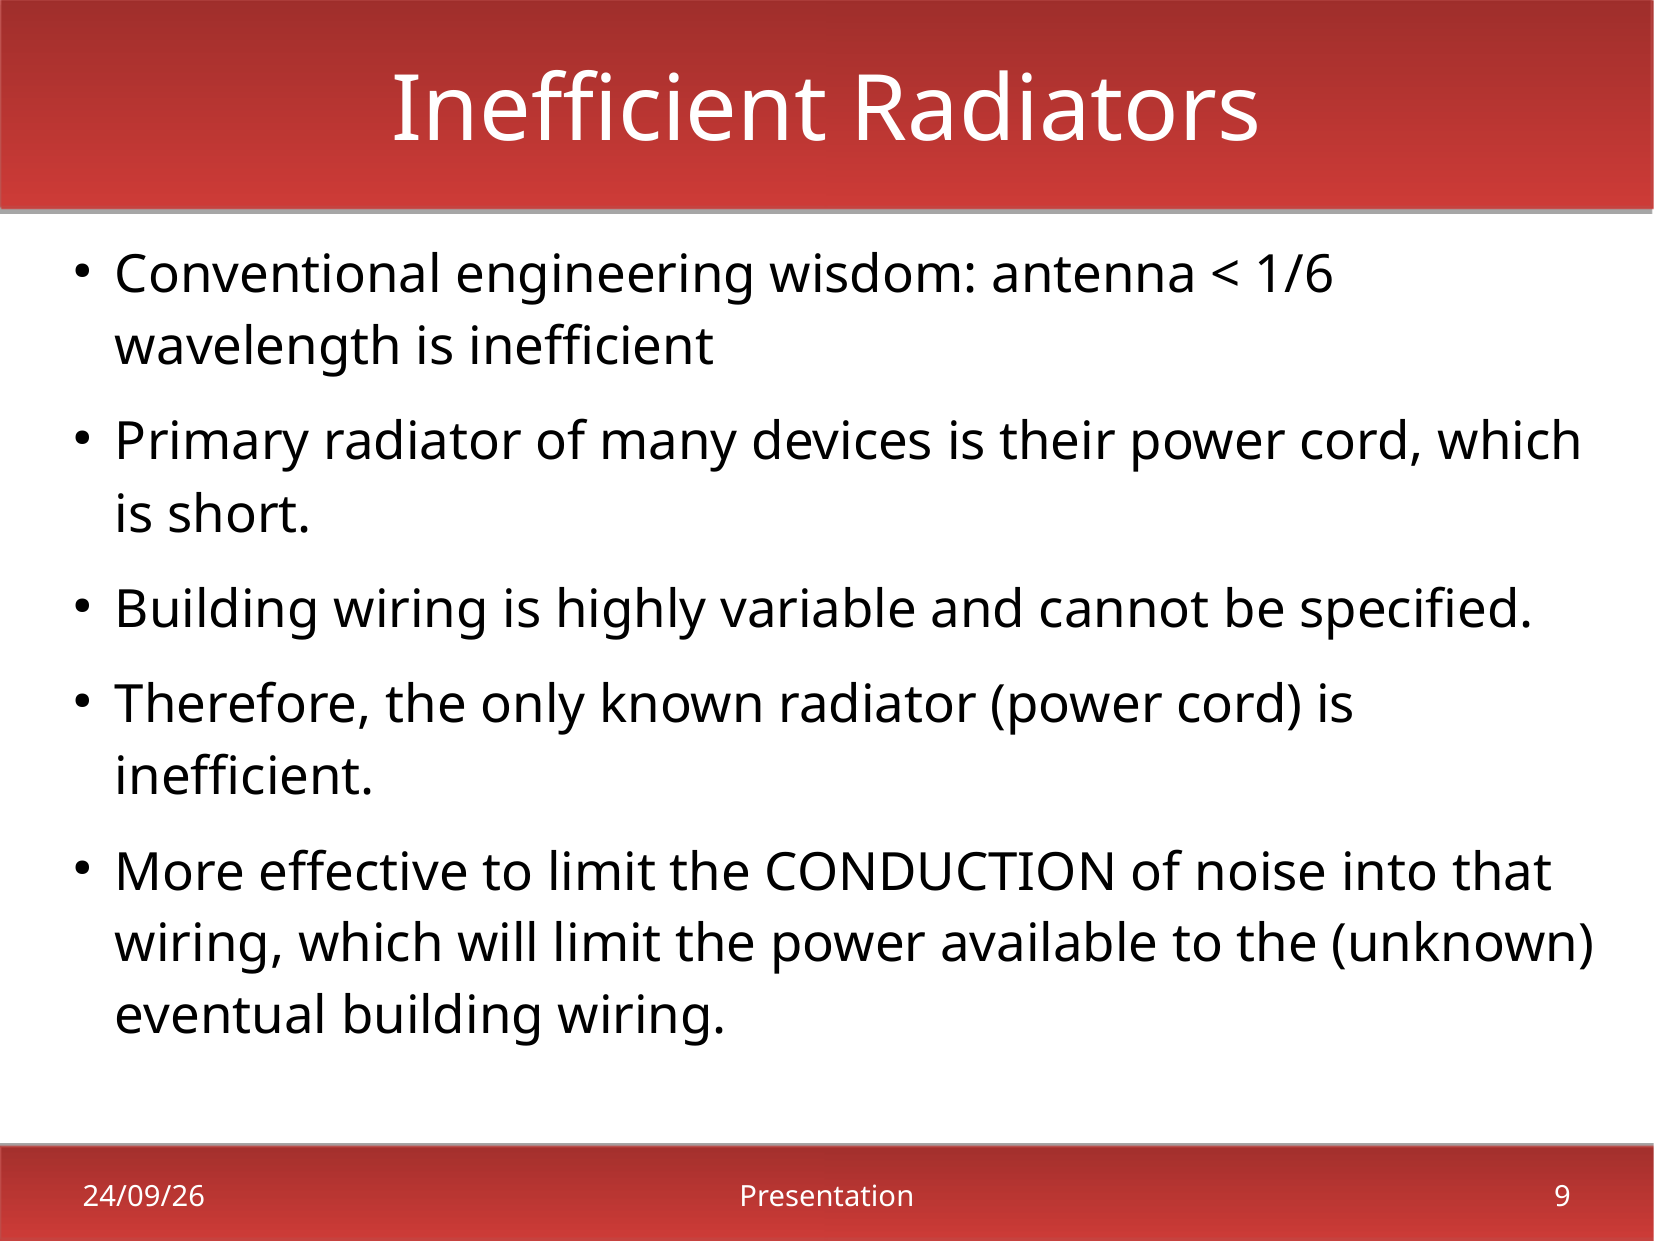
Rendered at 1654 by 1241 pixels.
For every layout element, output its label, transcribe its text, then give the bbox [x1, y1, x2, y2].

picture [0, 1143, 1654, 1241]
picture [0, 0, 1654, 214]
title Inefficient Radiators [59, 31, 1595, 178]
list Conventional engineering wisdom: antenna < 1/6 wavelength is inefficient Primary radiator of many devices is their power cord, which is short. Building wiring is highly variable and cannot be specified. Therefore, the only known radiator (power cord) is inefficient. More effective to limit the CONDUCTION of noise into that wiring, which will limit the power available to the (unknown) eventual building wiring. [59, 236, 1595, 1055]
